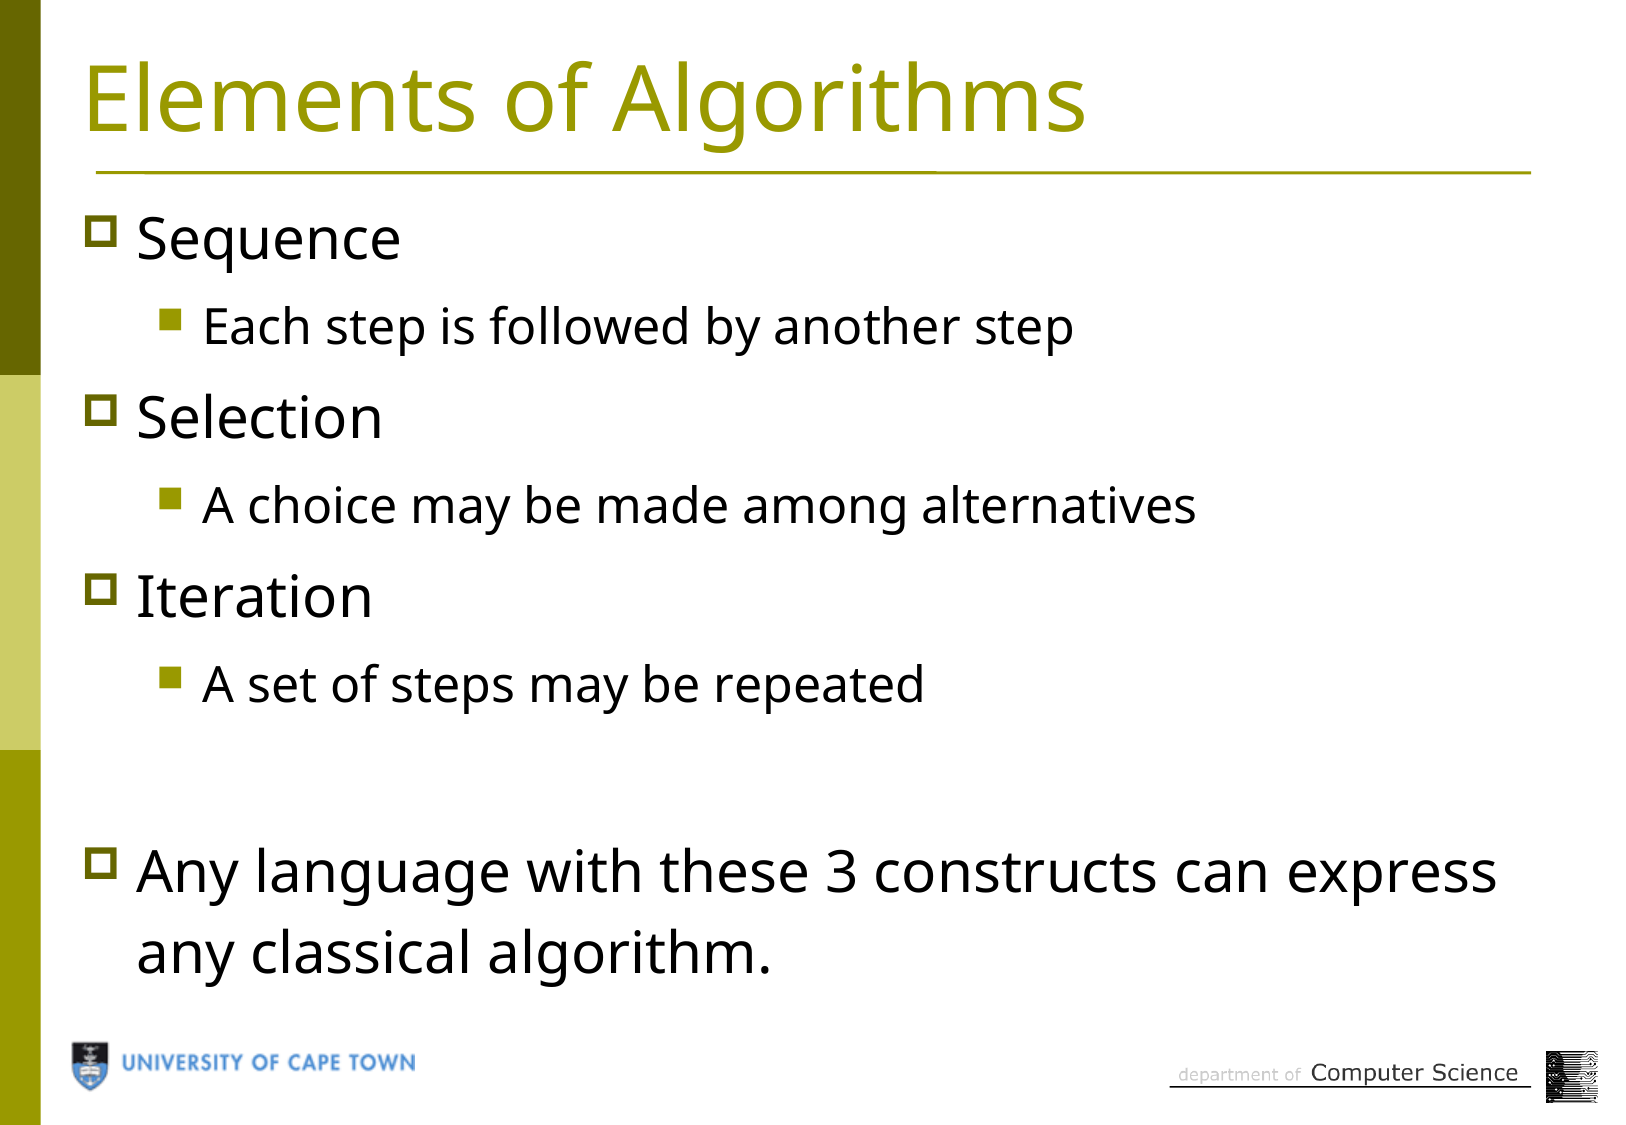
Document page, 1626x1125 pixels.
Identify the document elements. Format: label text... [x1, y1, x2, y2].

picture [61, 1024, 415, 1103]
title Elements of Algorithms [81, 29, 1543, 172]
picture [1169, 1043, 1532, 1091]
picture [1546, 1051, 1598, 1103]
list Sequence Each step is followed by another step Selection A choice may be made among alternatives Iteration A set of steps may be repeated Any language with these 3 constructs can express any classical algorithm. [81, 196, 1543, 1005]
